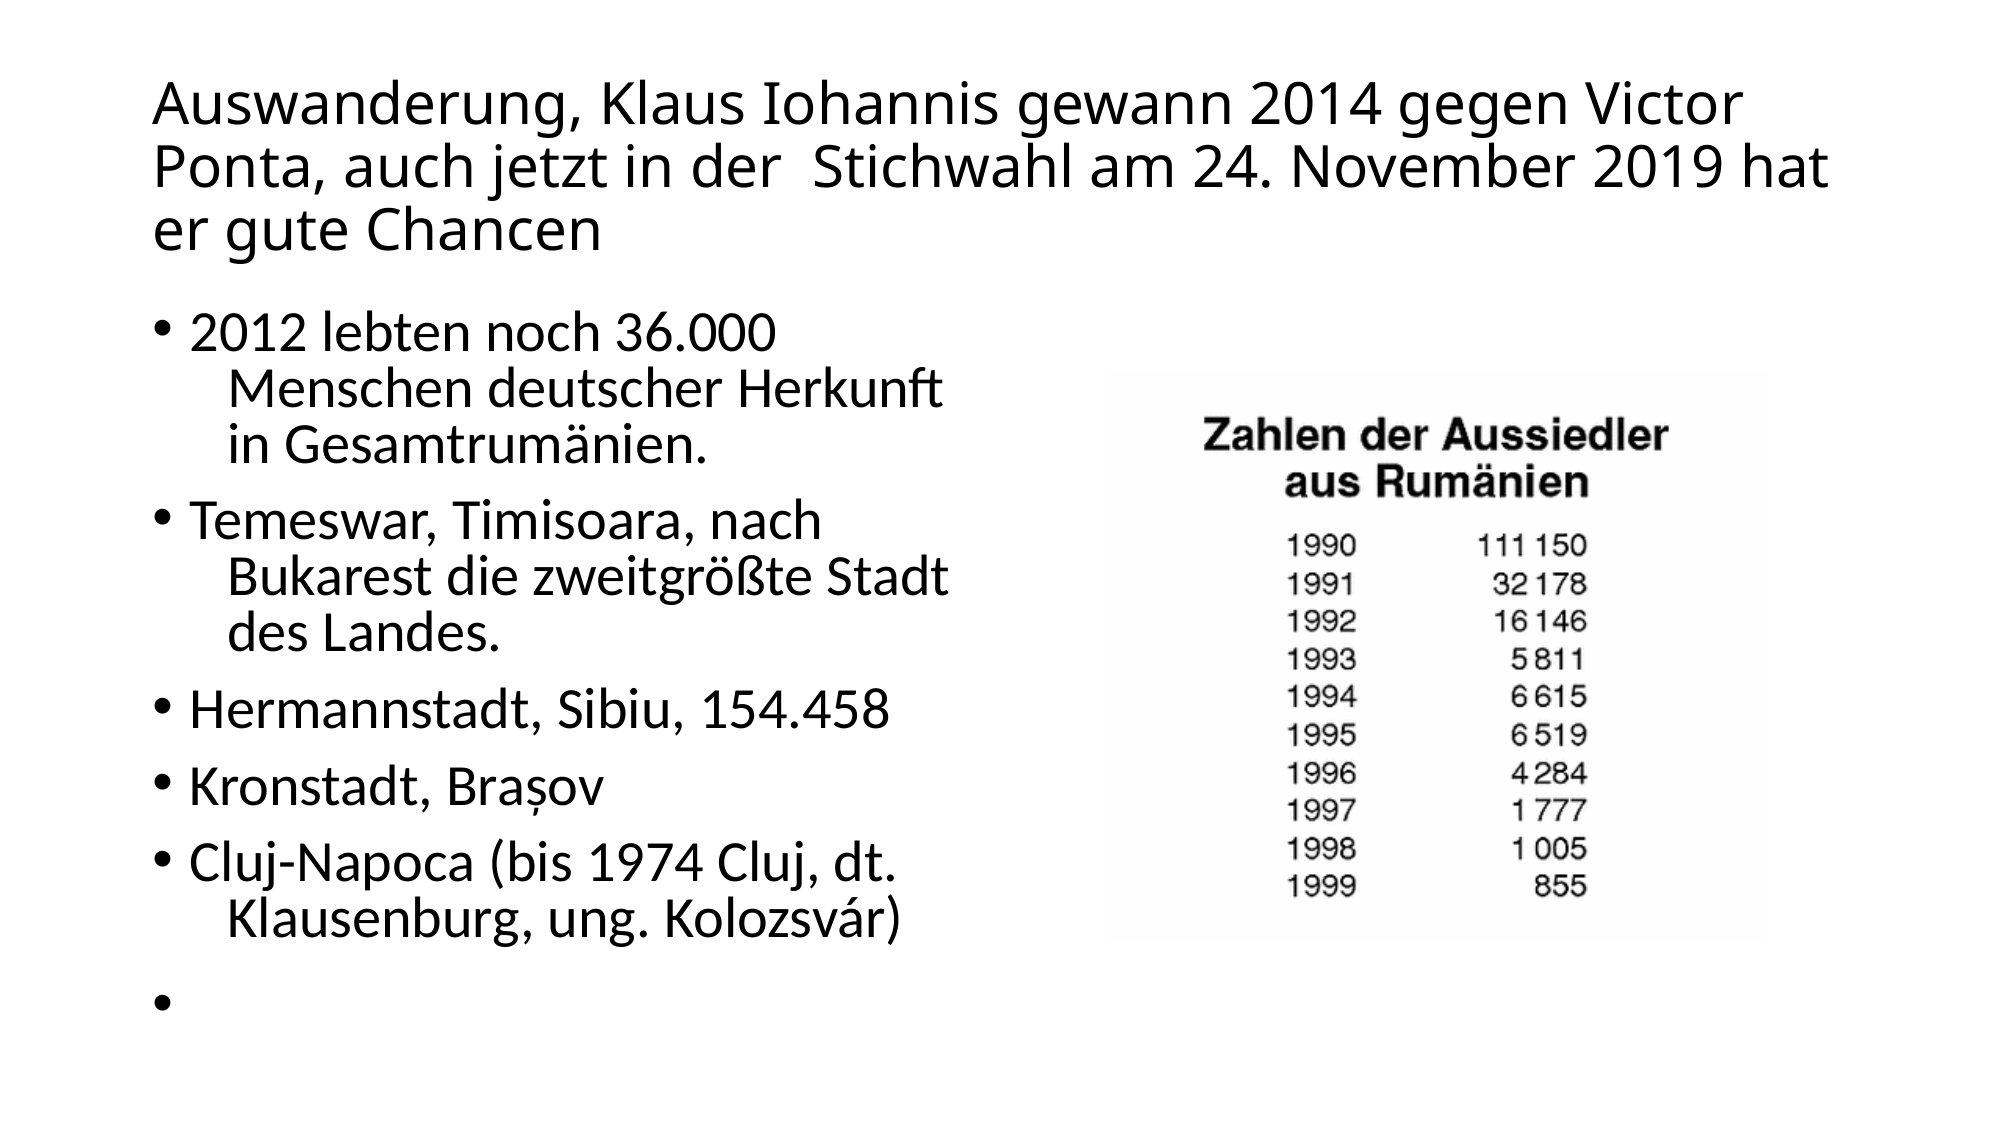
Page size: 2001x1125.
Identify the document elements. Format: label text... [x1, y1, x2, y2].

title Auswanderung, Klaus Iohannis gewann 2014 gegen Victor Ponta, auch jetzt in der Stichwahl am 24. November 2019 hat er gute Chancen [137, 59, 1863, 278]
list 2012 lebten noch 36.000 Menschen deutscher Herkunft in Gesamtrumänien. Temeswar, Timisoara, nach Bukarest die zweitgrößte Stadt des Landes. Hermannstadt, Sibiu, 154.458 Kronstadt, Brașov Cluj-Napoca (bis 1974 Cluj, dt. Klausenburg, ung. Kolozsvár) [137, 299, 988, 1014]
picture [1109, 371, 1766, 942]
